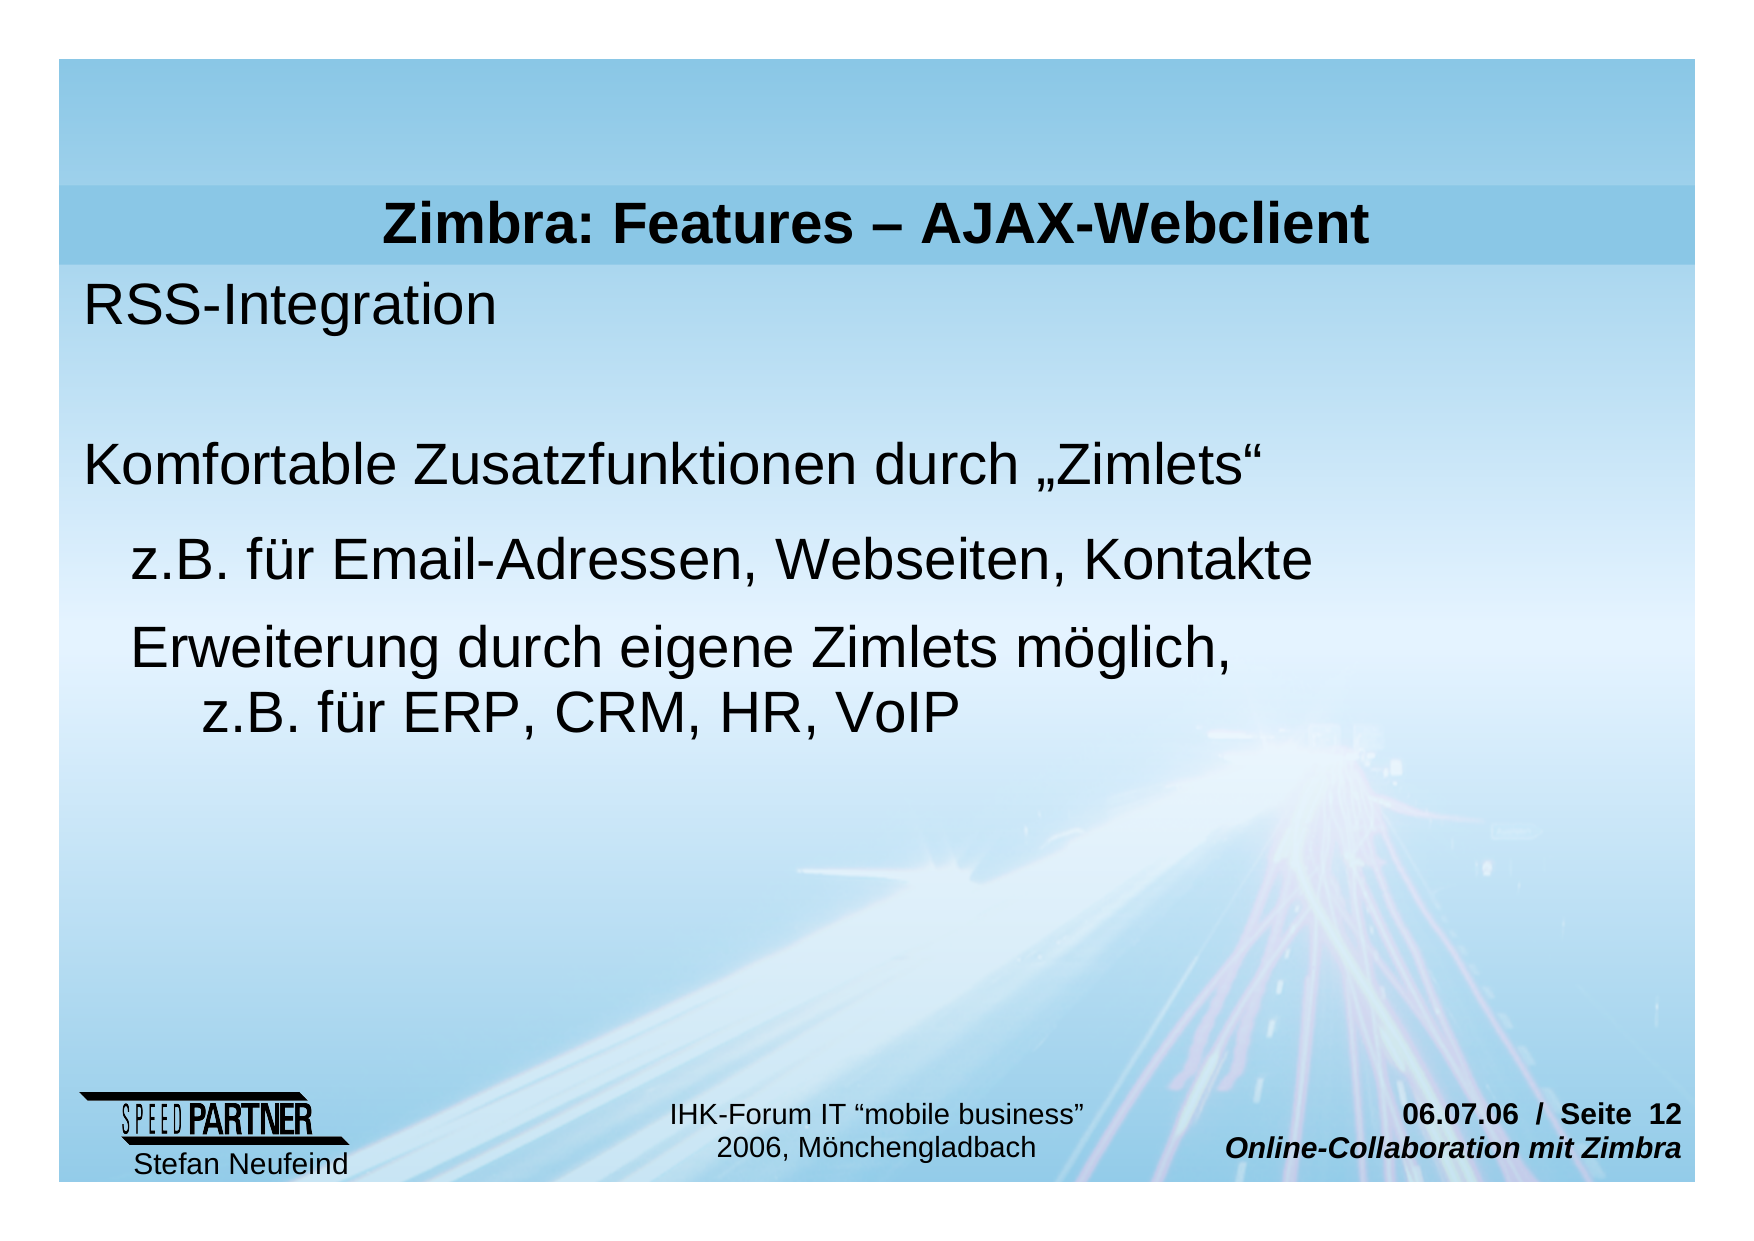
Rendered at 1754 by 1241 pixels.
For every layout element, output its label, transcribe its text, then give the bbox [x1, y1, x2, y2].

list RSS-Integration Komfortable Zusatzfunktionen durch „Zimlets“ z.B. für Email-Adressen, Webseiten, Kontakte Erweiterung durch eigene Zimlets möglich, z.B. für ERP, CRM, HR, VoIP [71, 272, 1695, 1055]
title Zimbra: Features – AJAX-Webclient [59, 190, 1695, 257]
picture [59, 265, 1695, 1182]
picture [59, 59, 1695, 185]
